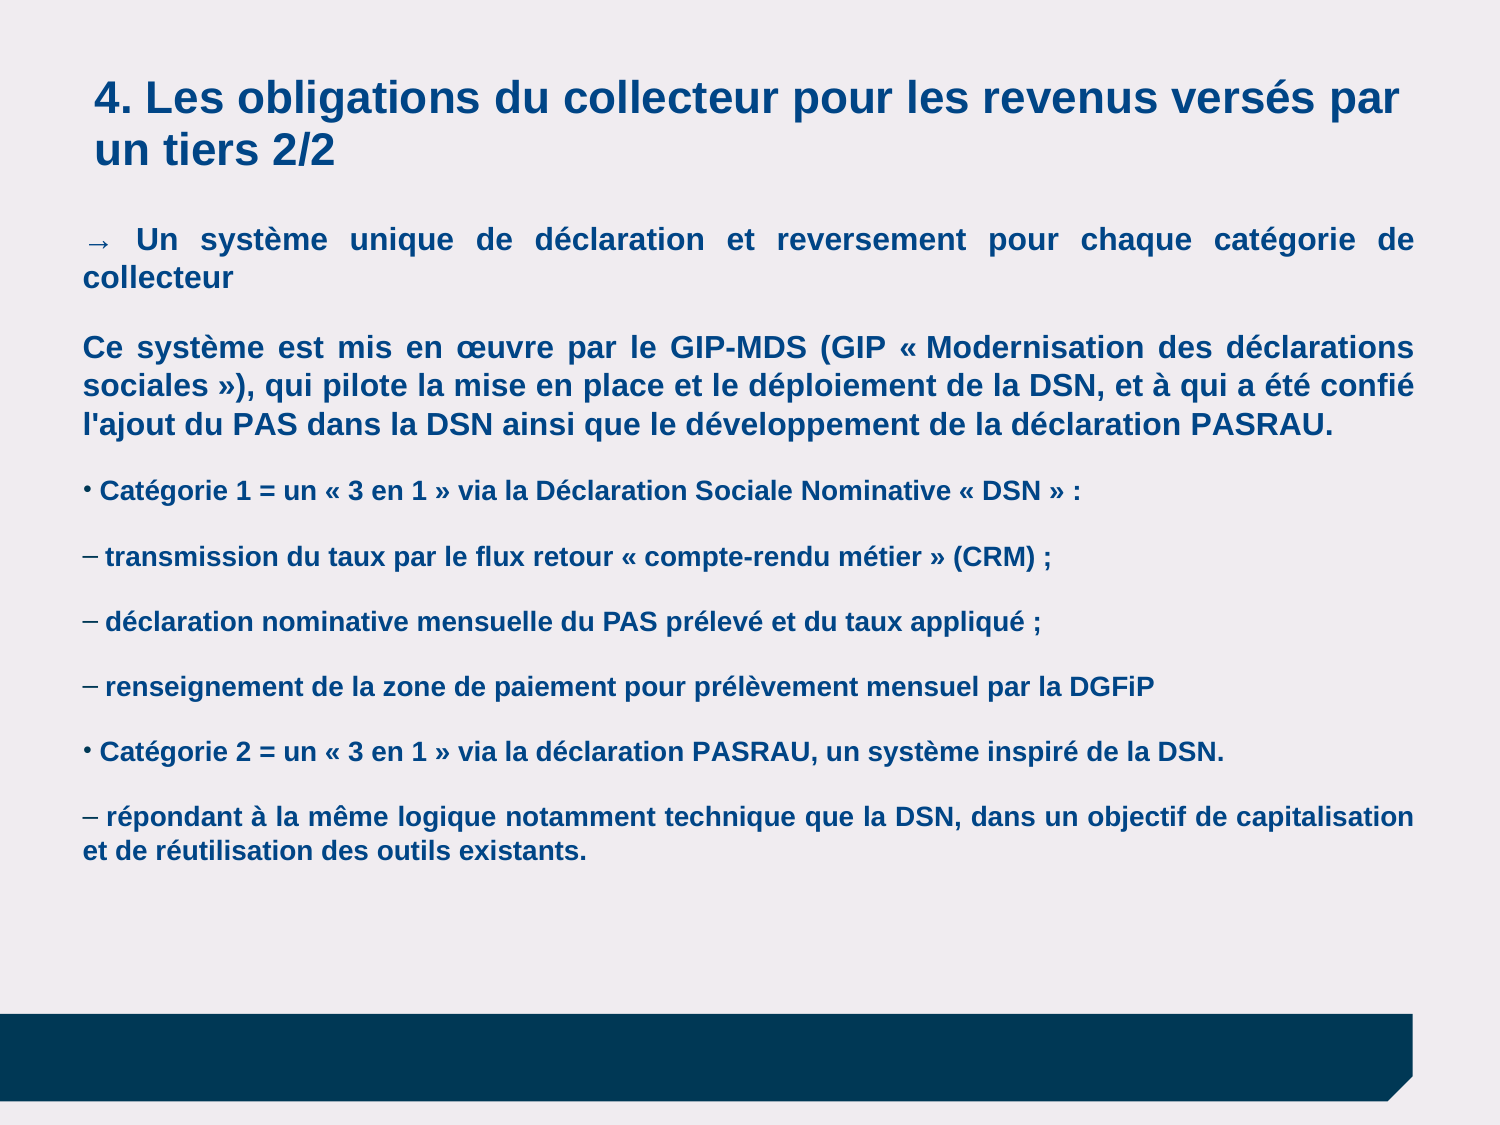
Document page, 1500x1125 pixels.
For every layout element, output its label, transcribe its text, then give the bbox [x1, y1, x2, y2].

title 4. Les obligations du collecteur pour les revenus versés par un tiers 2/2 [94, 68, 1438, 180]
text_box [0, 1013, 1413, 1102]
list → Un système unique de déclaration et reversement pour chaque catégorie de collecteur Ce système est mis en œuvre par le GIP-MDS (GIP « Modernisation des déclarations sociales »), qui pilote la mise en place et le déploiement de la DSN, et à qui a été confié l'ajout du PAS dans la DSN ainsi que le développement de la déclaration PASRAU. Catégorie 1 = un « 3 en 1 » via la Déclaration Sociale Nominative « DSN » : transmission du taux par le flux retour « compte-rendu métier » (CRM) ; déclaration nominative mensuelle du PAS prélevé et du taux appliqué ; renseignement de la zone de paiement pour prélèvement mensuel par la DGFiP Catégorie 2 = un « 3 en 1 » via la déclaration PASRAU, un système inspiré de la DSN. répondant à la même logique notamment technique que la DSN, dans un objectif de capitalisation et de réutilisation des outils existants. [82, 218, 1418, 886]
